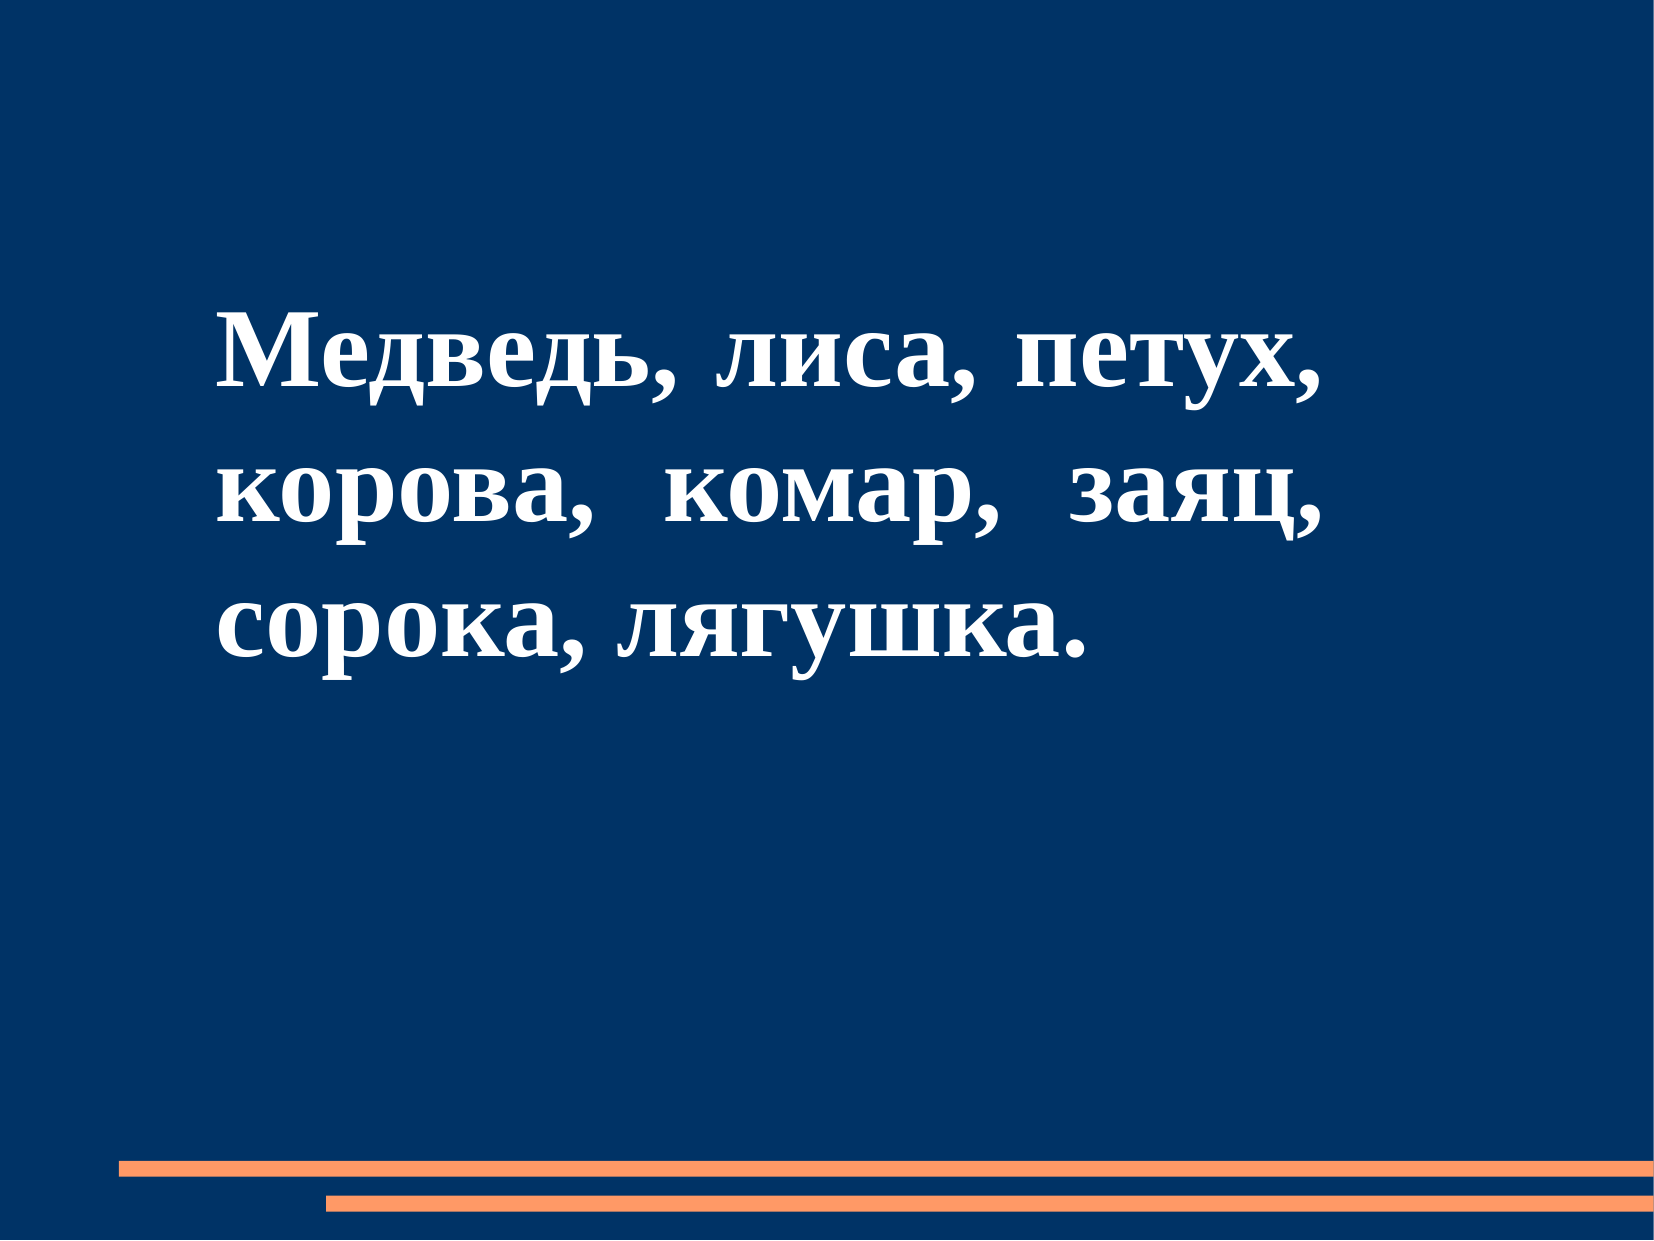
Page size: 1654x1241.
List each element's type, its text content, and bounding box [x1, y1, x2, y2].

text_box Медведь, лиса, петух, корова, комар, заяц, сорока, лягушка. [200, 206, 1340, 707]
